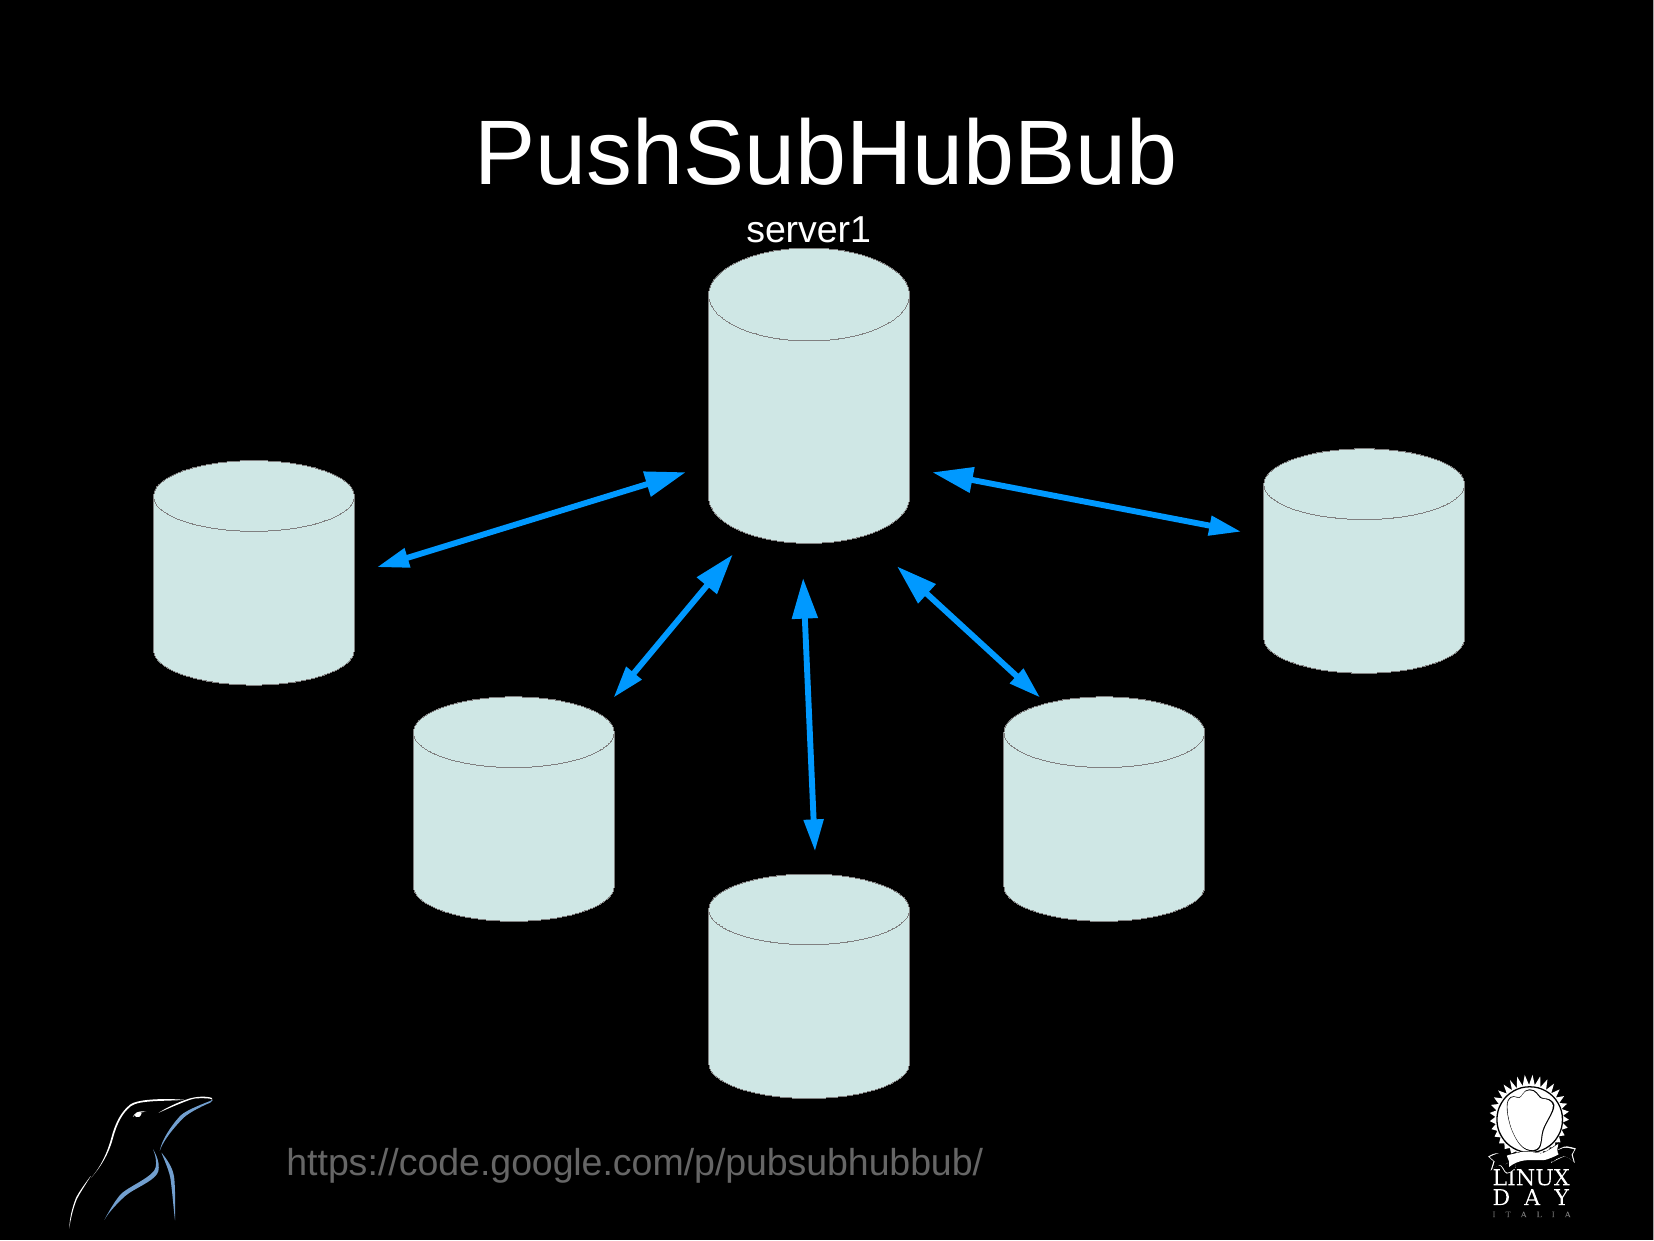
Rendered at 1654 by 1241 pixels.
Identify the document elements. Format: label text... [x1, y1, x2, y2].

text_box [413, 696, 615, 922]
text_box [1003, 696, 1205, 922]
text_box https://code.google.com/p/pubsubhubbub/ [271, 1133, 1441, 1191]
text_box server1 [731, 200, 957, 258]
text_box [708, 258, 910, 544]
text_box [1263, 448, 1465, 674]
text_box [153, 460, 355, 686]
title PushSubHubBub [82, 49, 1571, 257]
text_box [708, 874, 910, 1099]
